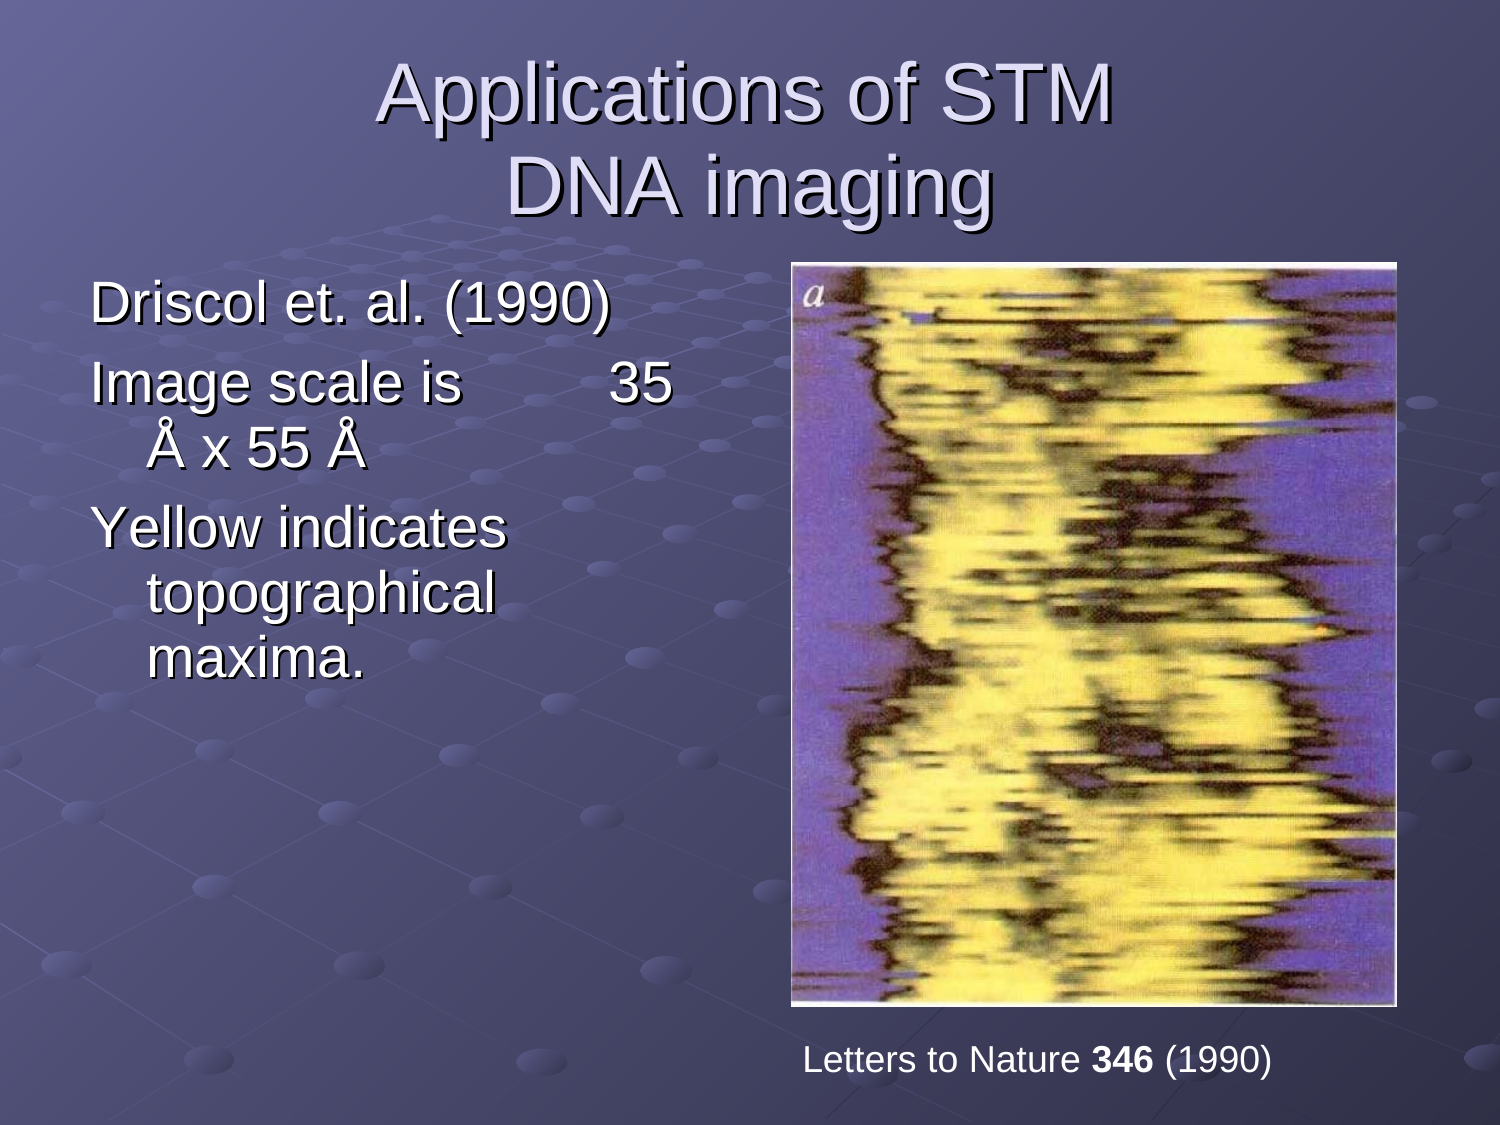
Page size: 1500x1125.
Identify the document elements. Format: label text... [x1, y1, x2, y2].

title Applications of STM DNA imaging [75, 38, 1426, 240]
text_box Letters to Nature 346 (1990) [787, 1027, 1388, 1088]
list Driscol et. al. (1990) Image scale is 35 Å x 55 Å Yellow indicates topographical maxima. [75, 262, 738, 1007]
picture [791, 262, 1397, 1007]
